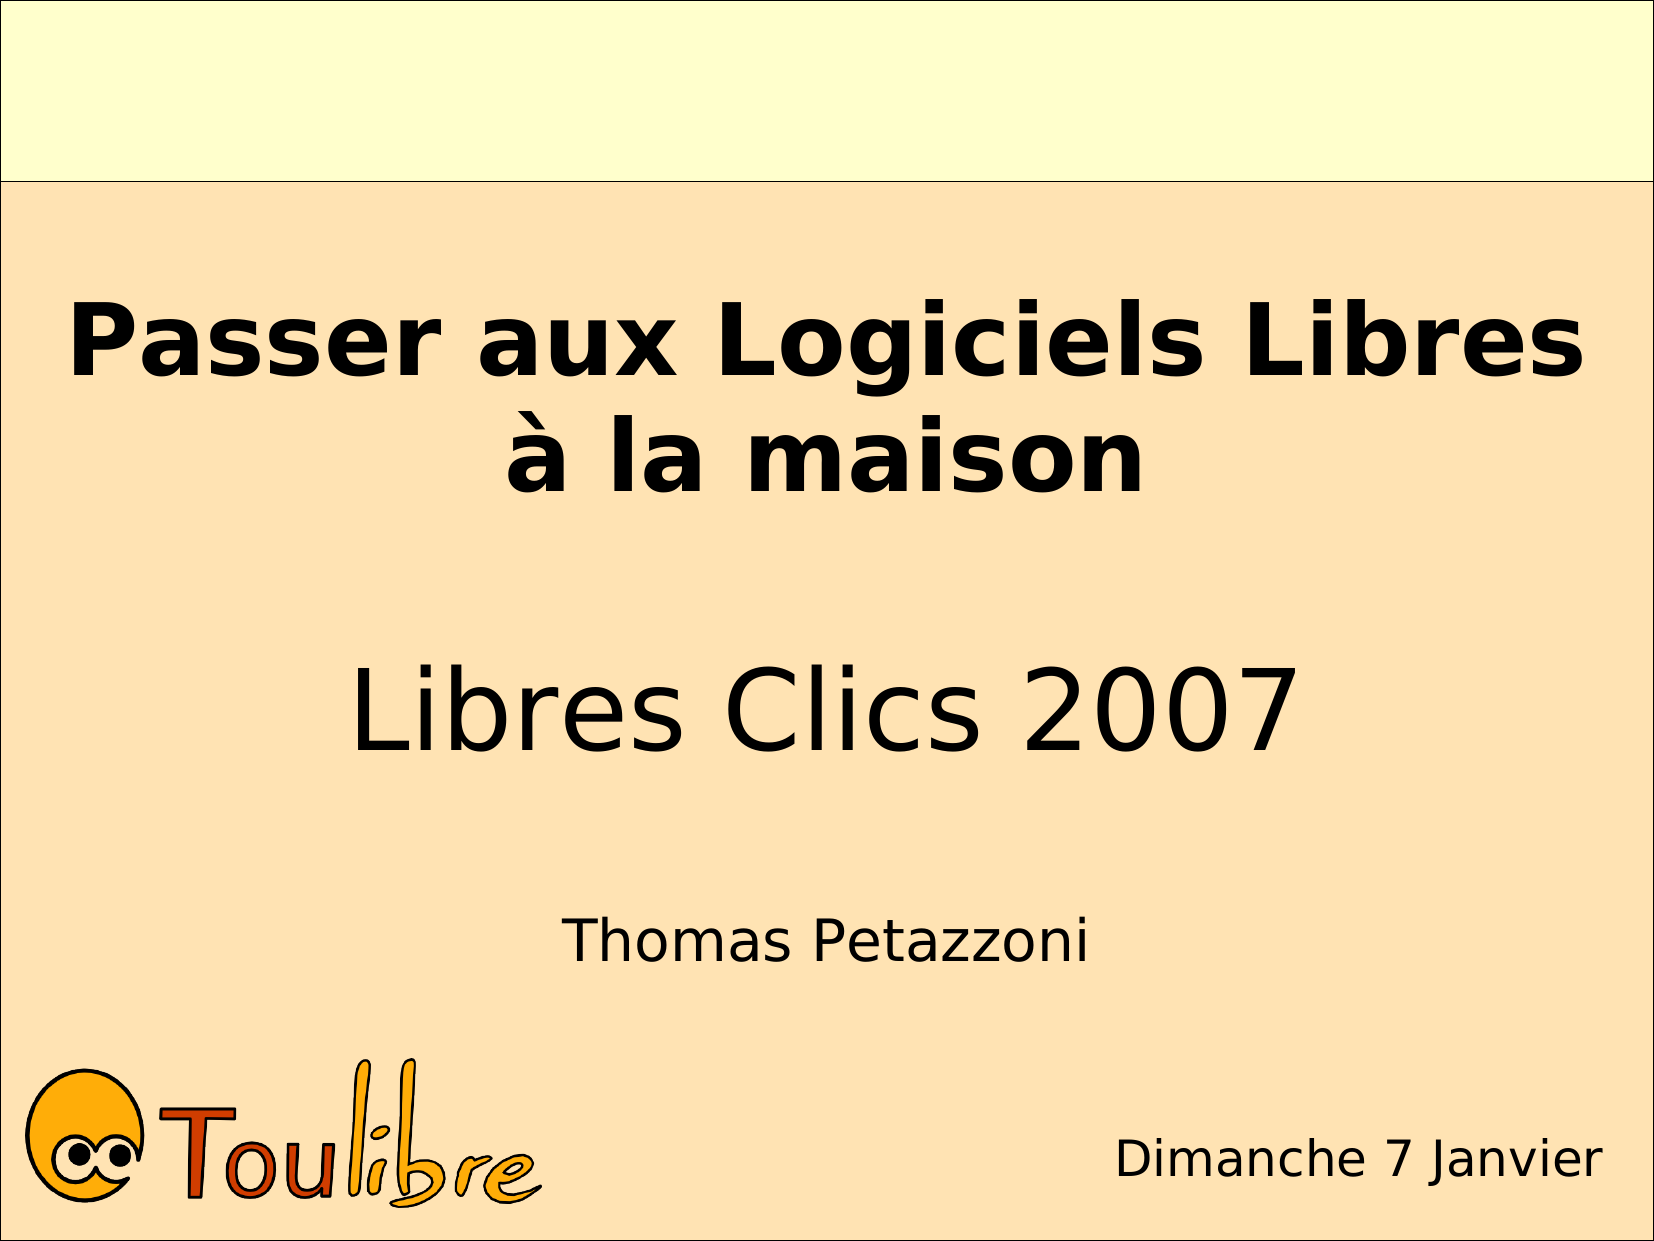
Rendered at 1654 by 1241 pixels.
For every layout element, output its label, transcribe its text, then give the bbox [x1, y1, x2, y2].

text_box Dimanche 7 Janvier [542, 1122, 1619, 1196]
text_box Passer aux Logiciels Libres à la maison Libres Clics 2007 Thomas Petazzoni [0, 274, 1654, 984]
picture [25, 1058, 542, 1208]
